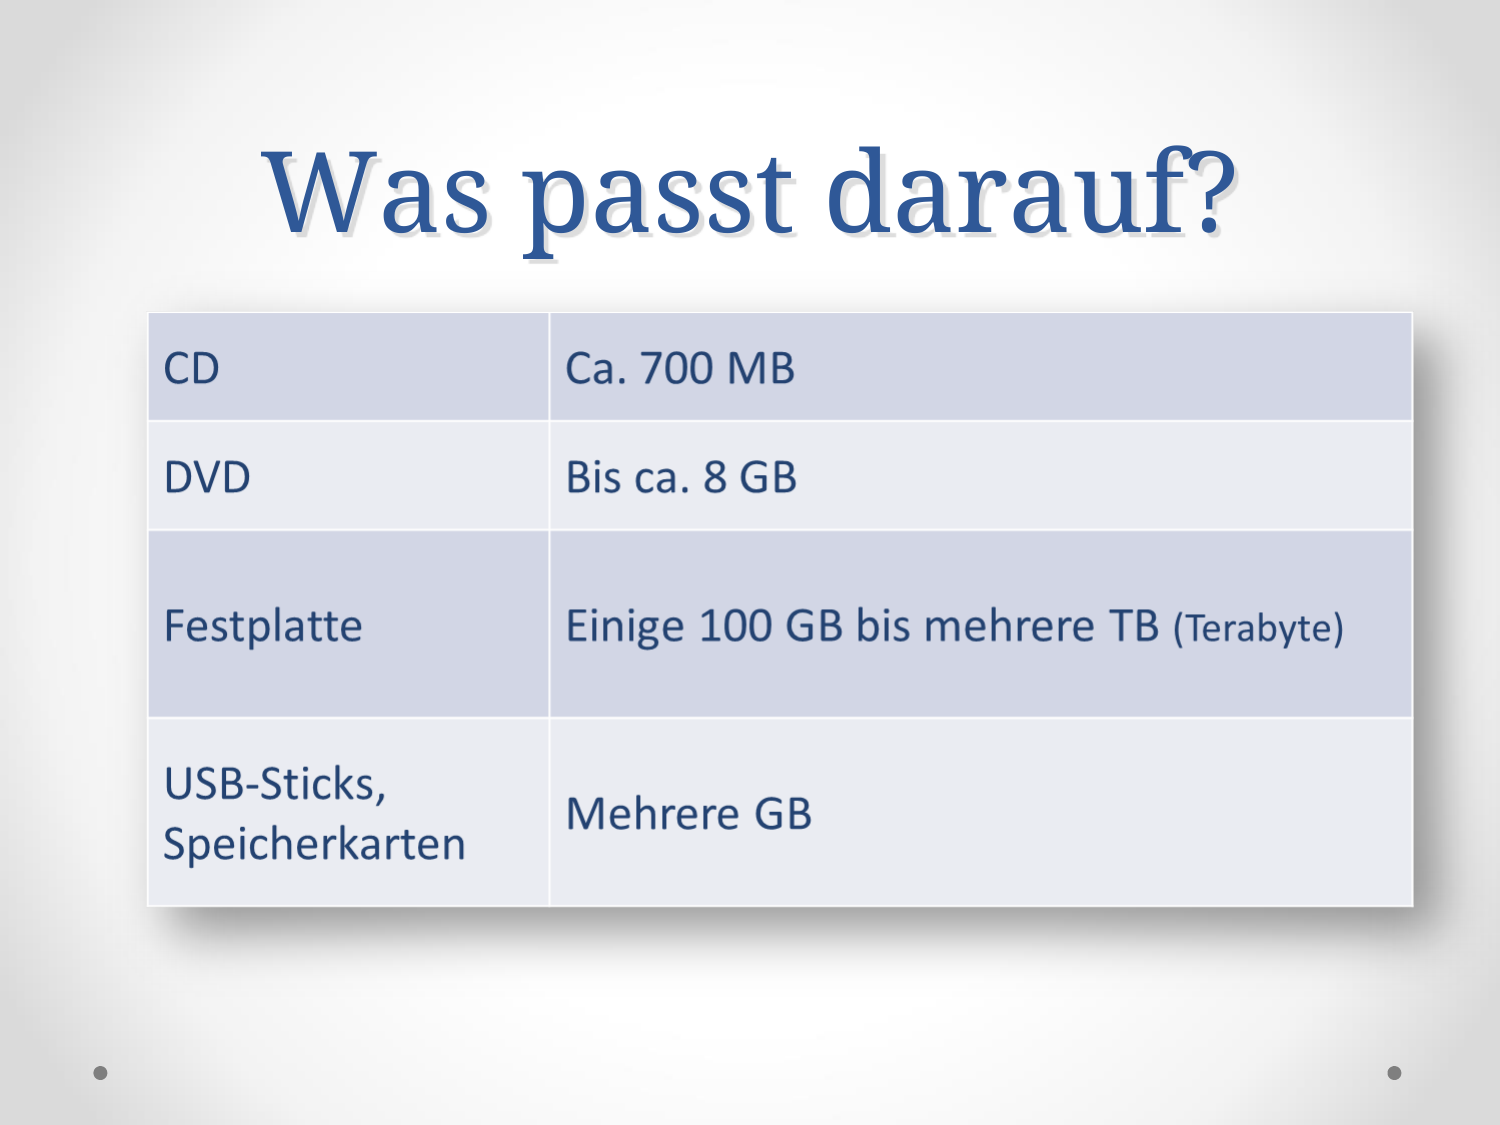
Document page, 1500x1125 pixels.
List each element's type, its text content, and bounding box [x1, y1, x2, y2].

title Was passt darauf? [75, 126, 1426, 263]
picture [95, 259, 1500, 1009]
